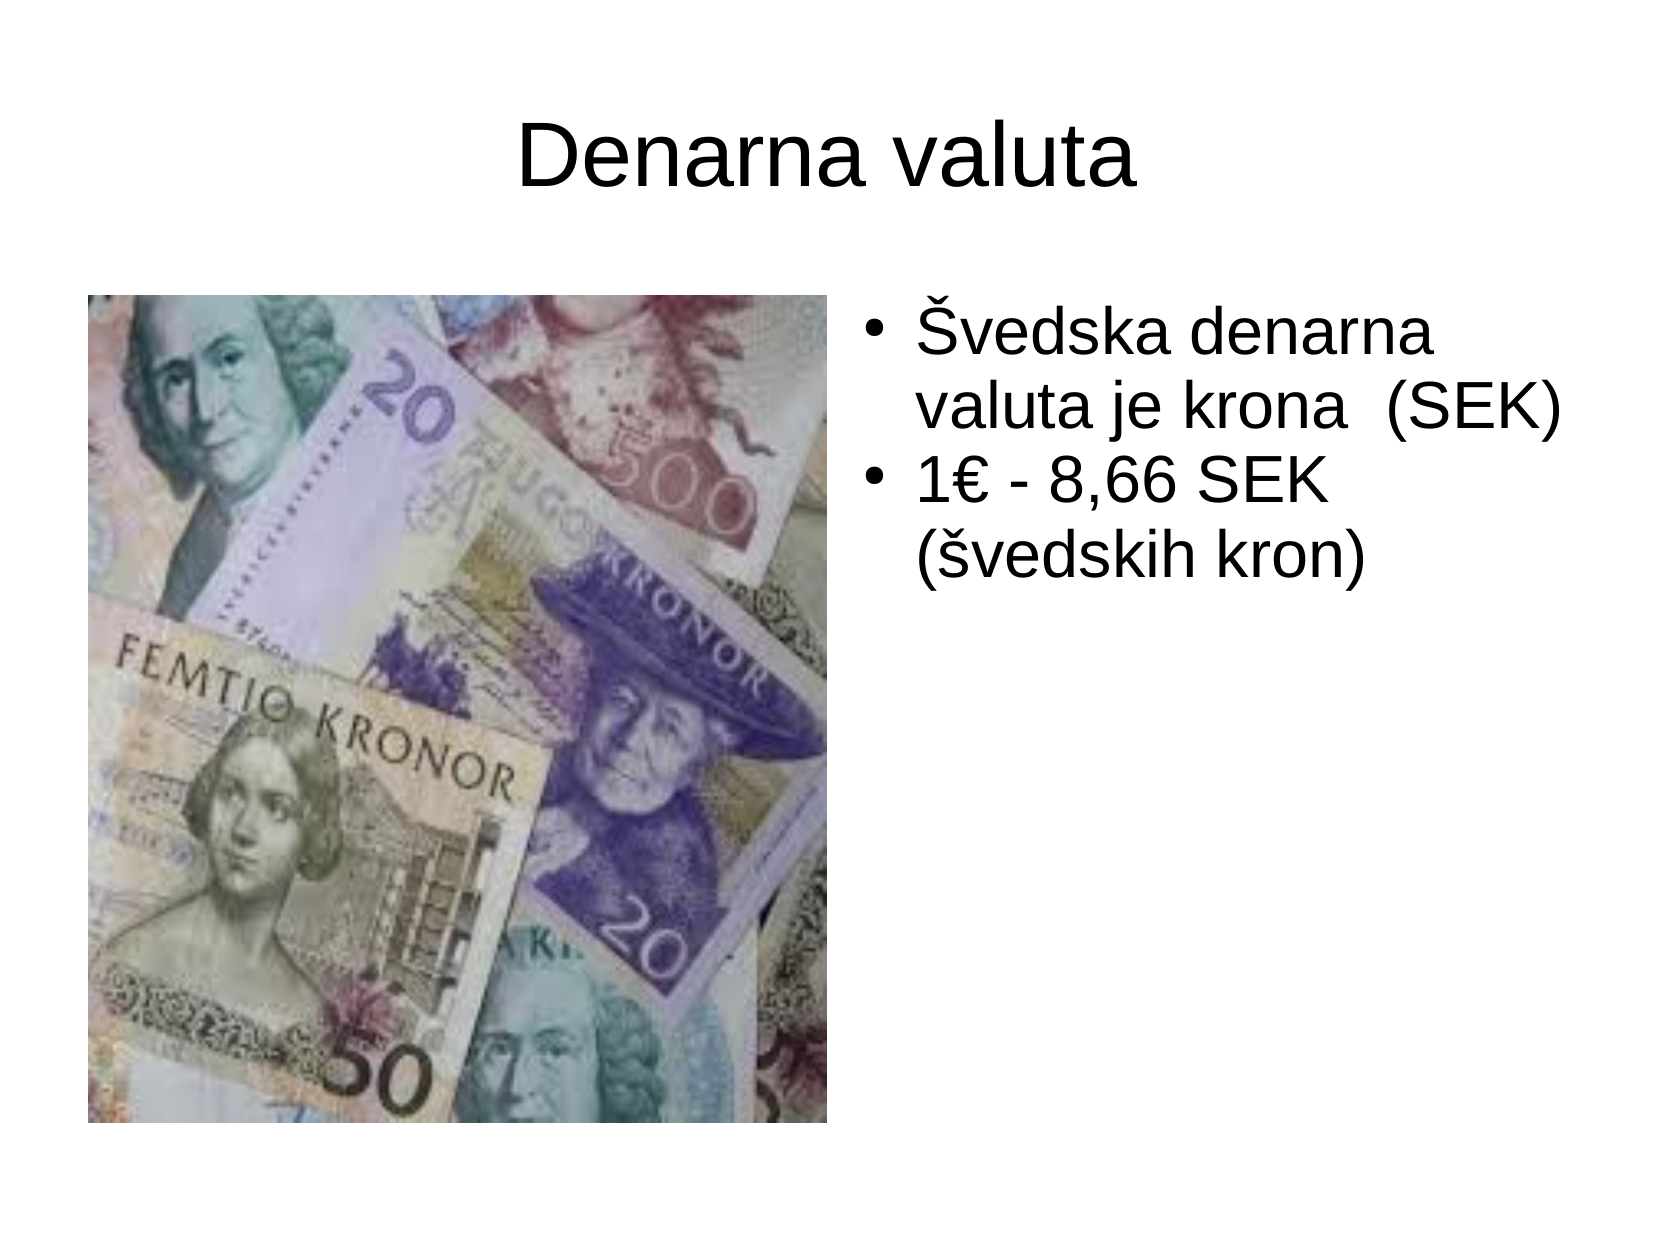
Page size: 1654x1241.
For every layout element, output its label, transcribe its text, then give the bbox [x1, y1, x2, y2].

title Denarna valuta [82, 49, 1571, 257]
picture [88, 295, 827, 1123]
list Švedska denarna valuta je krona (SEK) 1€ - 8,66 SEK (švedskih kron) [845, 290, 1572, 1109]
